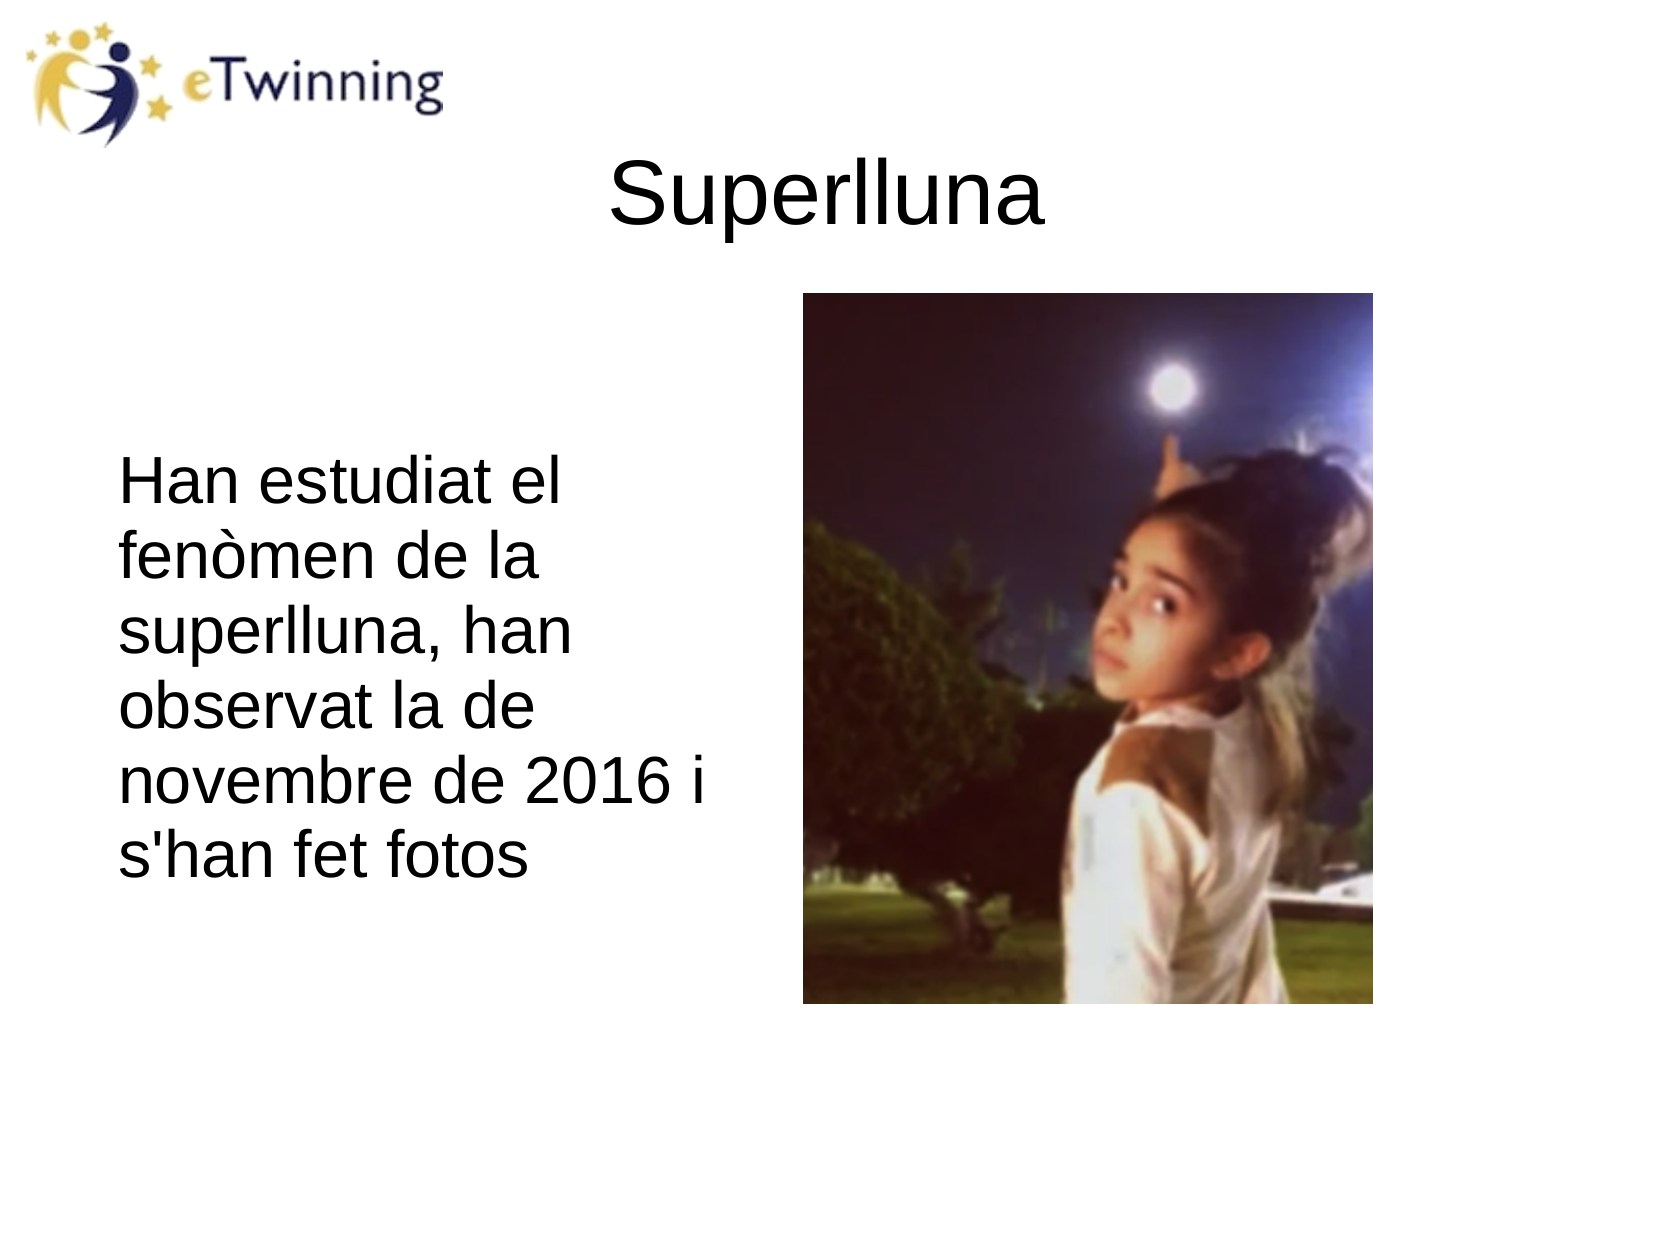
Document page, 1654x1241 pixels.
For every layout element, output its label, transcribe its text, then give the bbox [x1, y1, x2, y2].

title Superlluna [82, 136, 1571, 249]
picture [803, 293, 1373, 1004]
picture [26, 20, 443, 148]
subtitle Han estudiat el fenòmen de la superlluna, han observat la de novembre de 2016 i s'han fet fotos [118, 331, 709, 1004]
